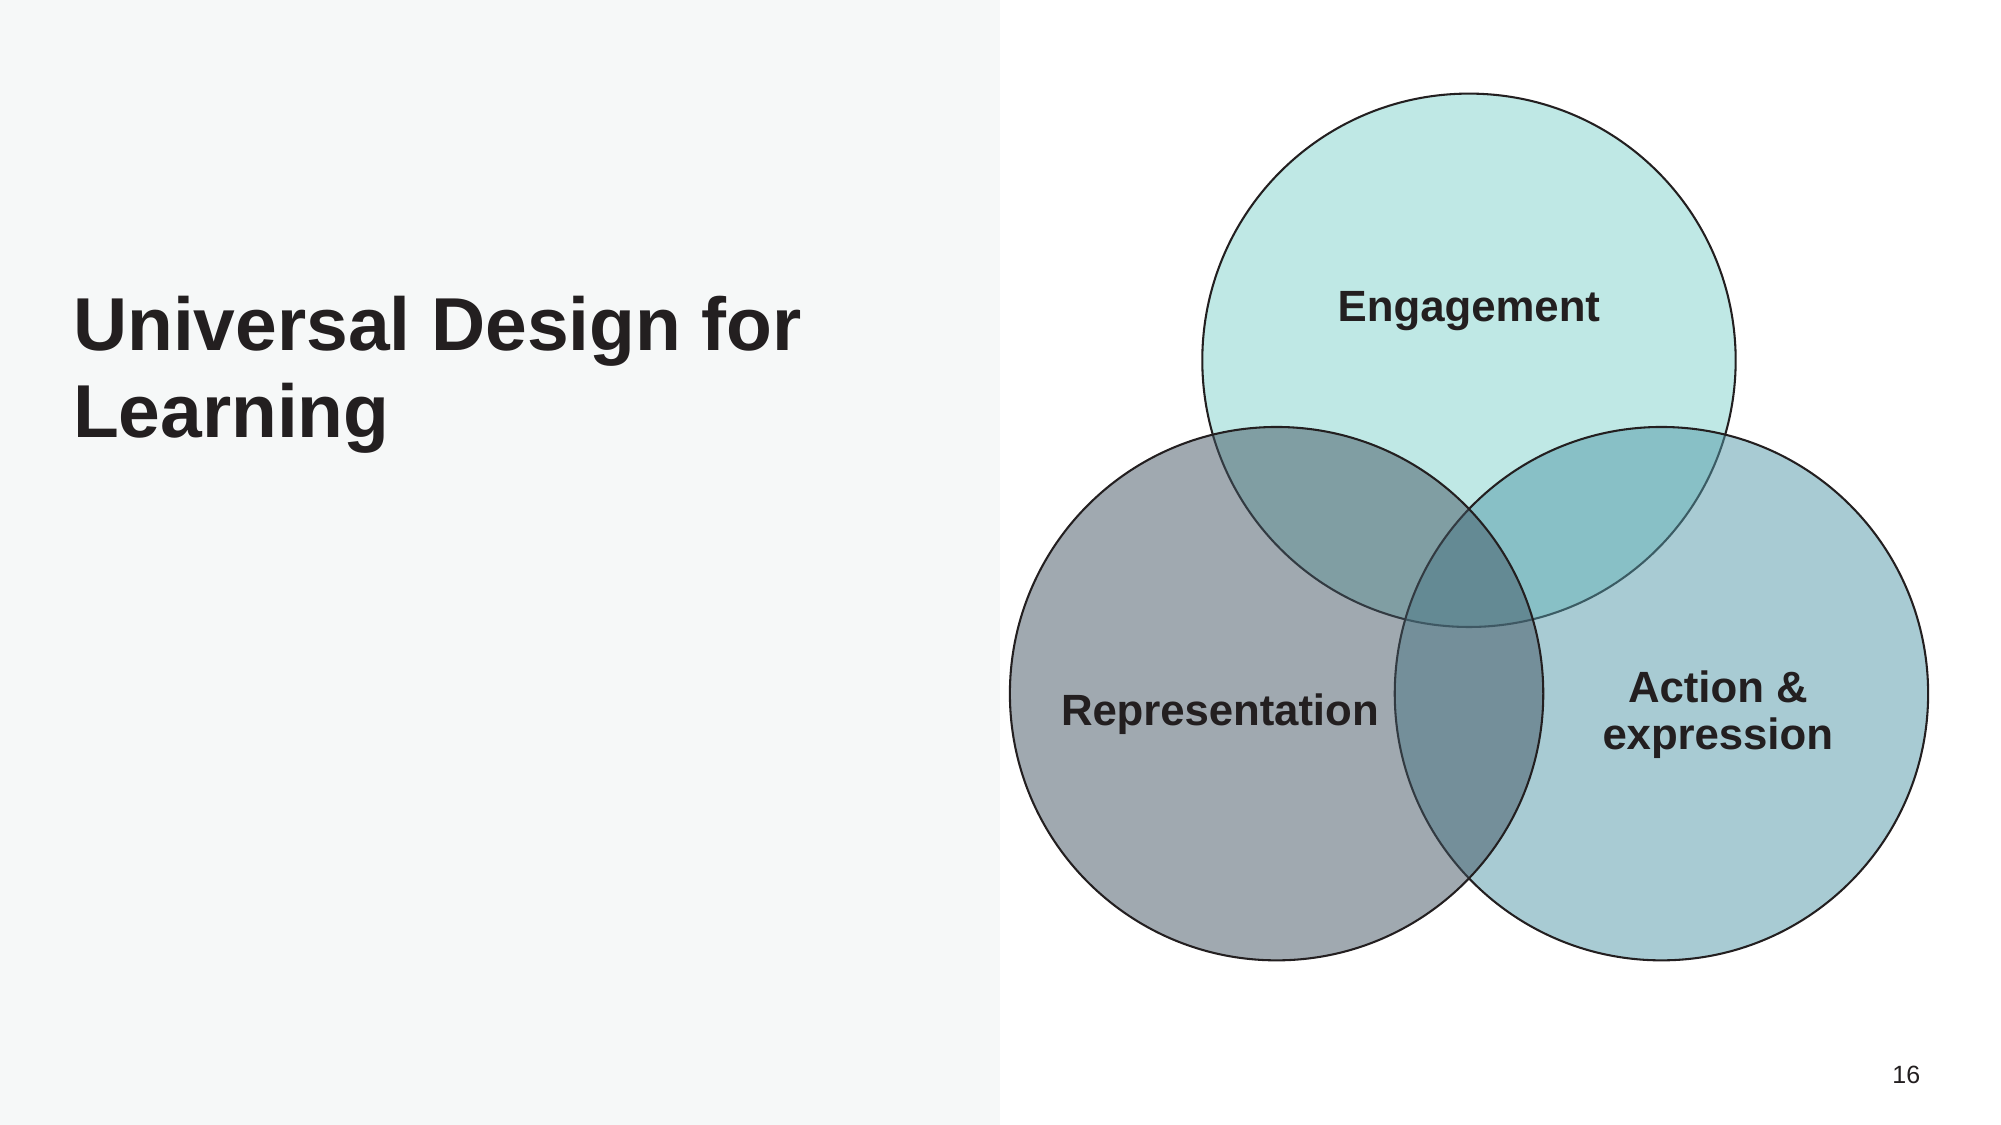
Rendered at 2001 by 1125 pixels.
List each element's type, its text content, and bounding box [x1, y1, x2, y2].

title Universal Design for Learning [58, 270, 864, 784]
text_box Action & expression [1469, 426, 1929, 961]
text_box Engagement [1202, 93, 1736, 507]
text_box Representation [1009, 426, 1544, 961]
